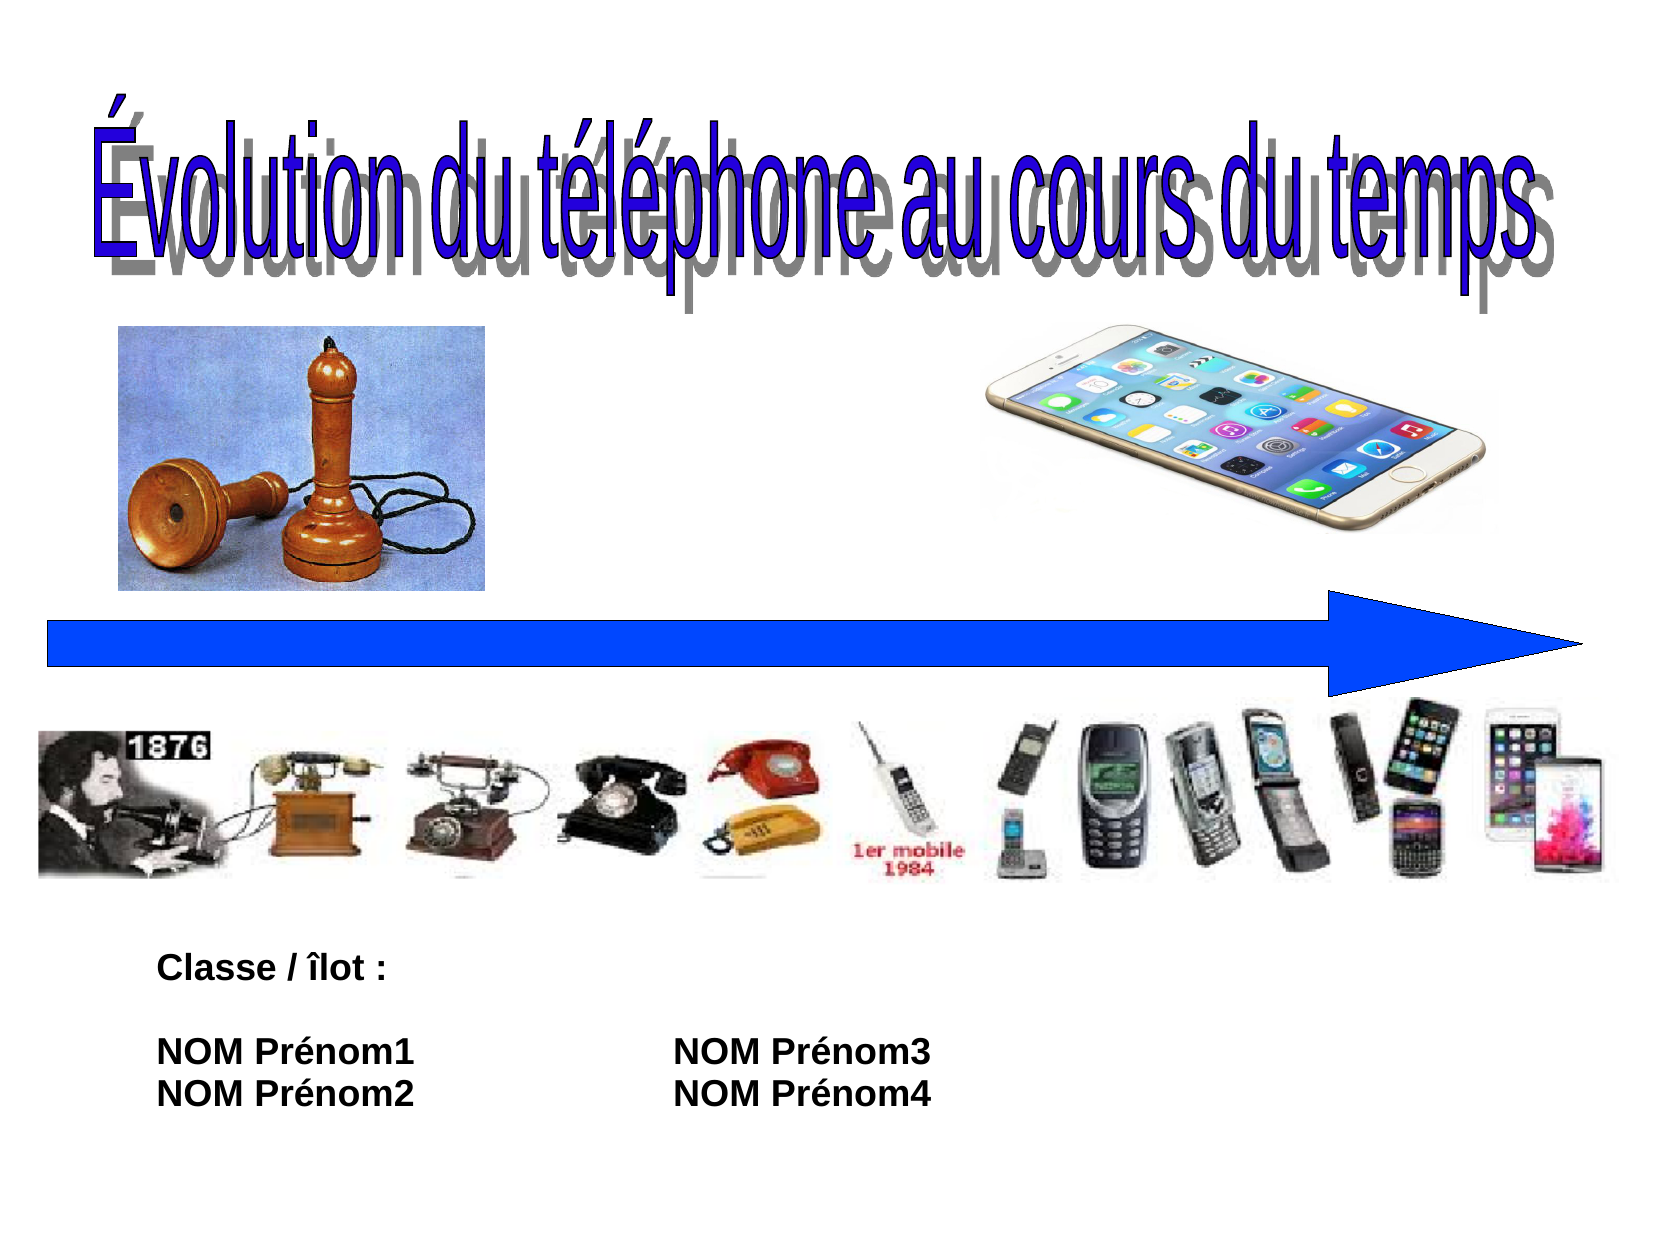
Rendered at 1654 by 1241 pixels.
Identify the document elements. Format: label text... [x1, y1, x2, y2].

text_box Évolution du téléphone au cours du temps [1396, 155, 1451, 257]
text_box Évolution du téléphone au cours du temps [538, 135, 558, 258]
text_box [47, 590, 1583, 697]
text_box Évolution du téléphone au cours du temps [1010, 155, 1045, 259]
text_box Évolution du téléphone au cours du temps [1351, 155, 1388, 259]
text_box Classe / îlot : NOM Prénom1 NOM Prénom3 NOM Prénom2 NOM Prénom4 [141, 938, 947, 1127]
text_box Évolution du téléphone au cours du temps [283, 135, 304, 258]
text_box Évolution du téléphone au cours du temps [561, 155, 599, 259]
picture [980, 322, 1500, 534]
text_box Évolution du téléphone au cours du temps [477, 157, 511, 259]
text_box Évolution du téléphone au cours du temps [1137, 155, 1158, 257]
picture [118, 326, 485, 591]
text_box Évolution du téléphone au cours du temps [1160, 156, 1195, 259]
text_box Évolution du téléphone au cours du temps [140, 157, 179, 257]
text_box Évolution du téléphone au cours du temps [751, 155, 789, 259]
text_box Évolution du téléphone au cours du temps [369, 155, 403, 257]
text_box Évolution du téléphone au cours du temps [432, 121, 468, 259]
text_box Évolution du téléphone au cours du temps [837, 155, 875, 259]
text_box Évolution du téléphone au cours du temps [1221, 121, 1257, 259]
text_box Évolution du téléphone au cours du temps [244, 157, 278, 259]
text_box Évolution du téléphone au cours du temps [1461, 156, 1496, 296]
text_box Évolution du téléphone au cours du temps [1094, 157, 1128, 259]
text_box Évolution du téléphone au cours du temps [324, 155, 361, 259]
picture [23, 697, 1619, 898]
text_box Évolution du téléphone au cours du temps [1049, 155, 1087, 259]
text_box Évolution du téléphone au cours du temps [1266, 157, 1300, 259]
text_box Évolution du téléphone au cours du temps [181, 155, 219, 259]
text_box Évolution du téléphone au cours du temps [1501, 156, 1536, 259]
text_box Évolution du téléphone au cours du temps [227, 121, 234, 257]
text_box Évolution du téléphone au cours du temps [796, 155, 830, 257]
text_box Évolution du téléphone au cours du temps [308, 157, 316, 257]
text_box Évolution du téléphone au cours du temps [94, 127, 137, 257]
text_box Évolution du téléphone au cours du temps [667, 156, 702, 296]
text_box Évolution du téléphone au cours du temps [1327, 135, 1348, 258]
text_box Évolution du téléphone au cours du temps [947, 157, 981, 259]
text_box Évolution du téléphone au cours du temps [710, 121, 744, 257]
text_box Évolution du téléphone au cours du temps [606, 121, 614, 257]
text_box Évolution du téléphone au cours du temps [902, 155, 943, 259]
text_box Évolution du téléphone au cours du temps [622, 155, 659, 259]
